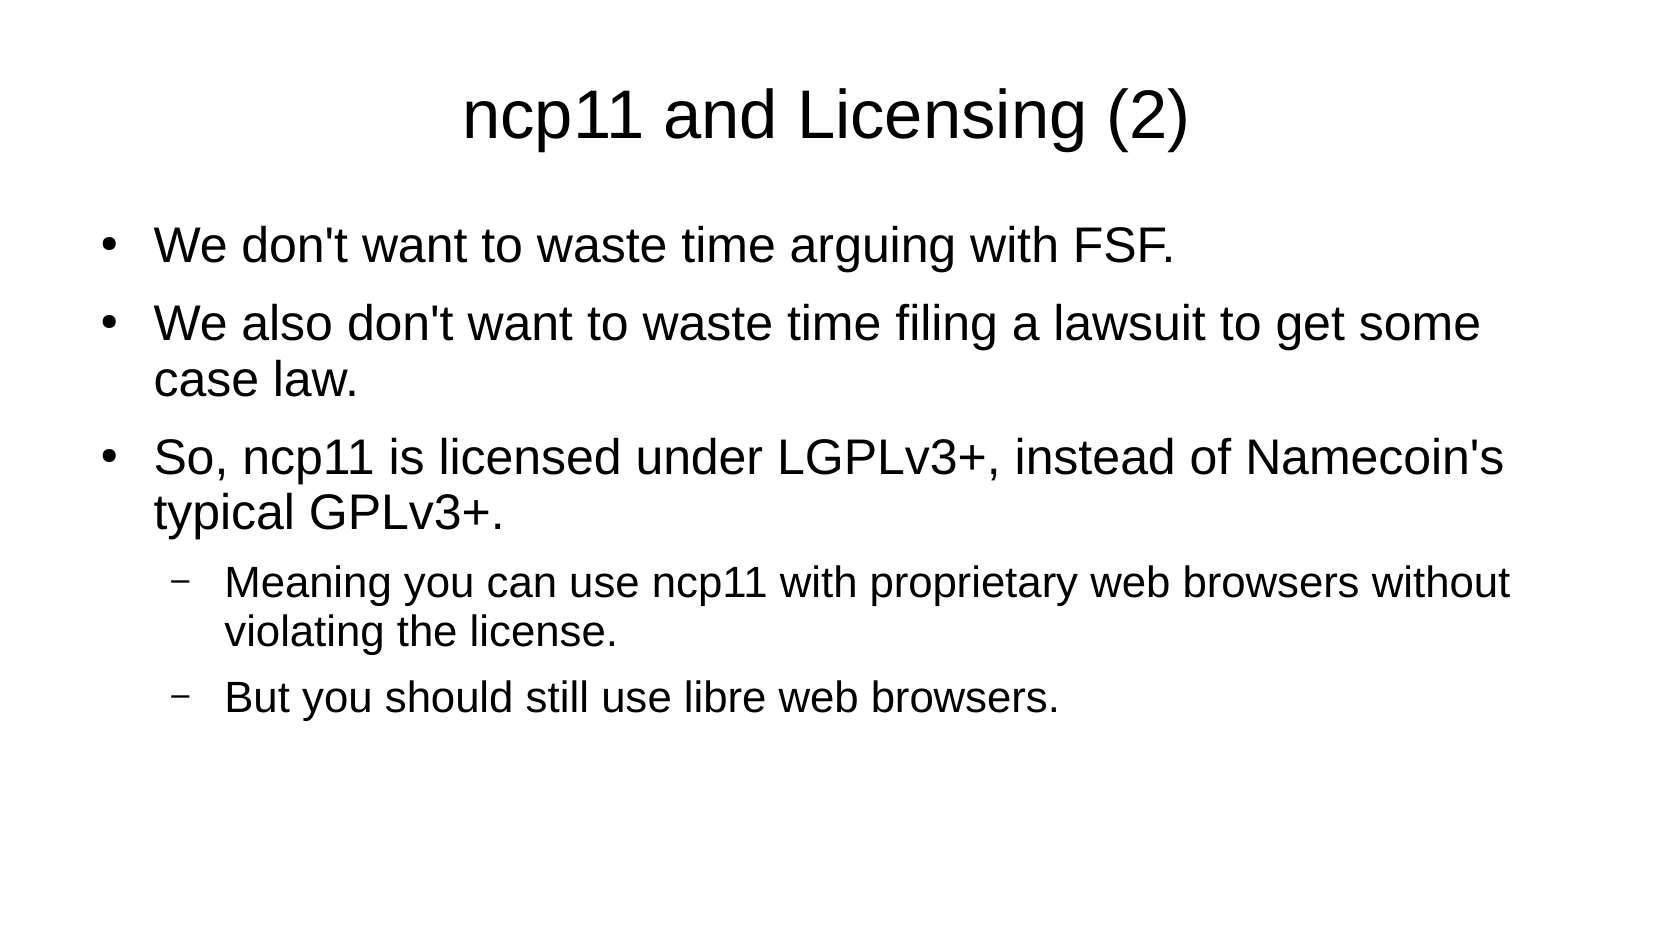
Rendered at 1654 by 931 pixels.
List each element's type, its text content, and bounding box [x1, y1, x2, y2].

title ncp11 and Licensing (2) [82, 37, 1571, 193]
list We don't want to waste time arguing with FSF. We also don't want to waste time filing a lawsuit to get some case law. So, ncp11 is licensed under LGPLv3+, instead of Namecoin's typical GPLv3+. Meaning you can use ncp11 with proprietary web browsers without violating the license. But you should still use libre web browsers. [82, 217, 1571, 757]
